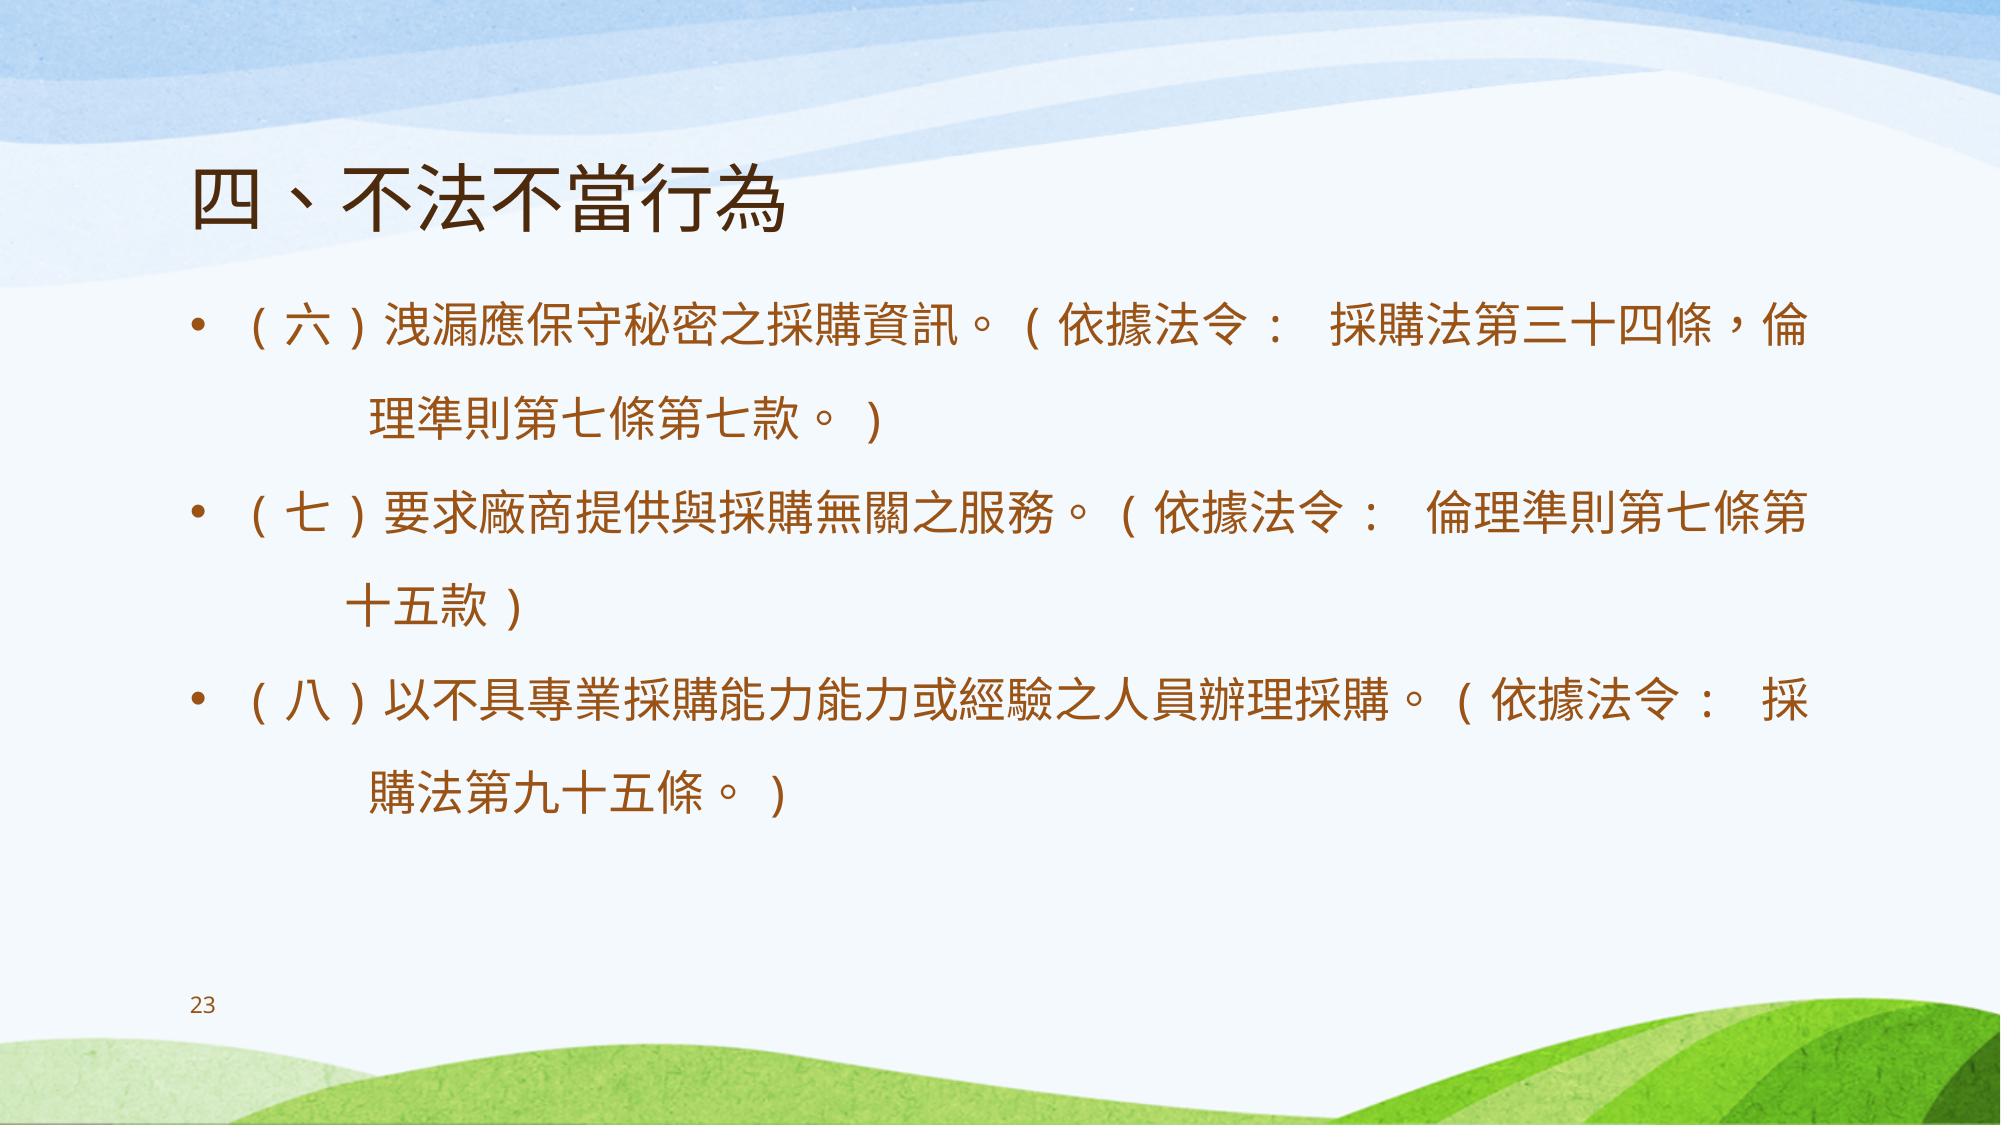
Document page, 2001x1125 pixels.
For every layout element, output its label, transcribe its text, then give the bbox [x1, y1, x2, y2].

list (六)洩漏應保守秘密之採購資訊。(依據法令: 採購法第三十四條，倫 理準則第七條第七款。) (七)要求廠商提供與採購無關之服務。(依據法令: 倫理準則第七條第 十五款) (八)以不具專業採購能力能力或經驗之人員辦理採購。(依據法令: 採 購法第九十五條。) [174, 287, 1825, 982]
title 四、不法不當行為 [174, 50, 1825, 250]
slide_number <編號> [174, 987, 300, 1025]
picture [0, 0, 2001, 1125]
